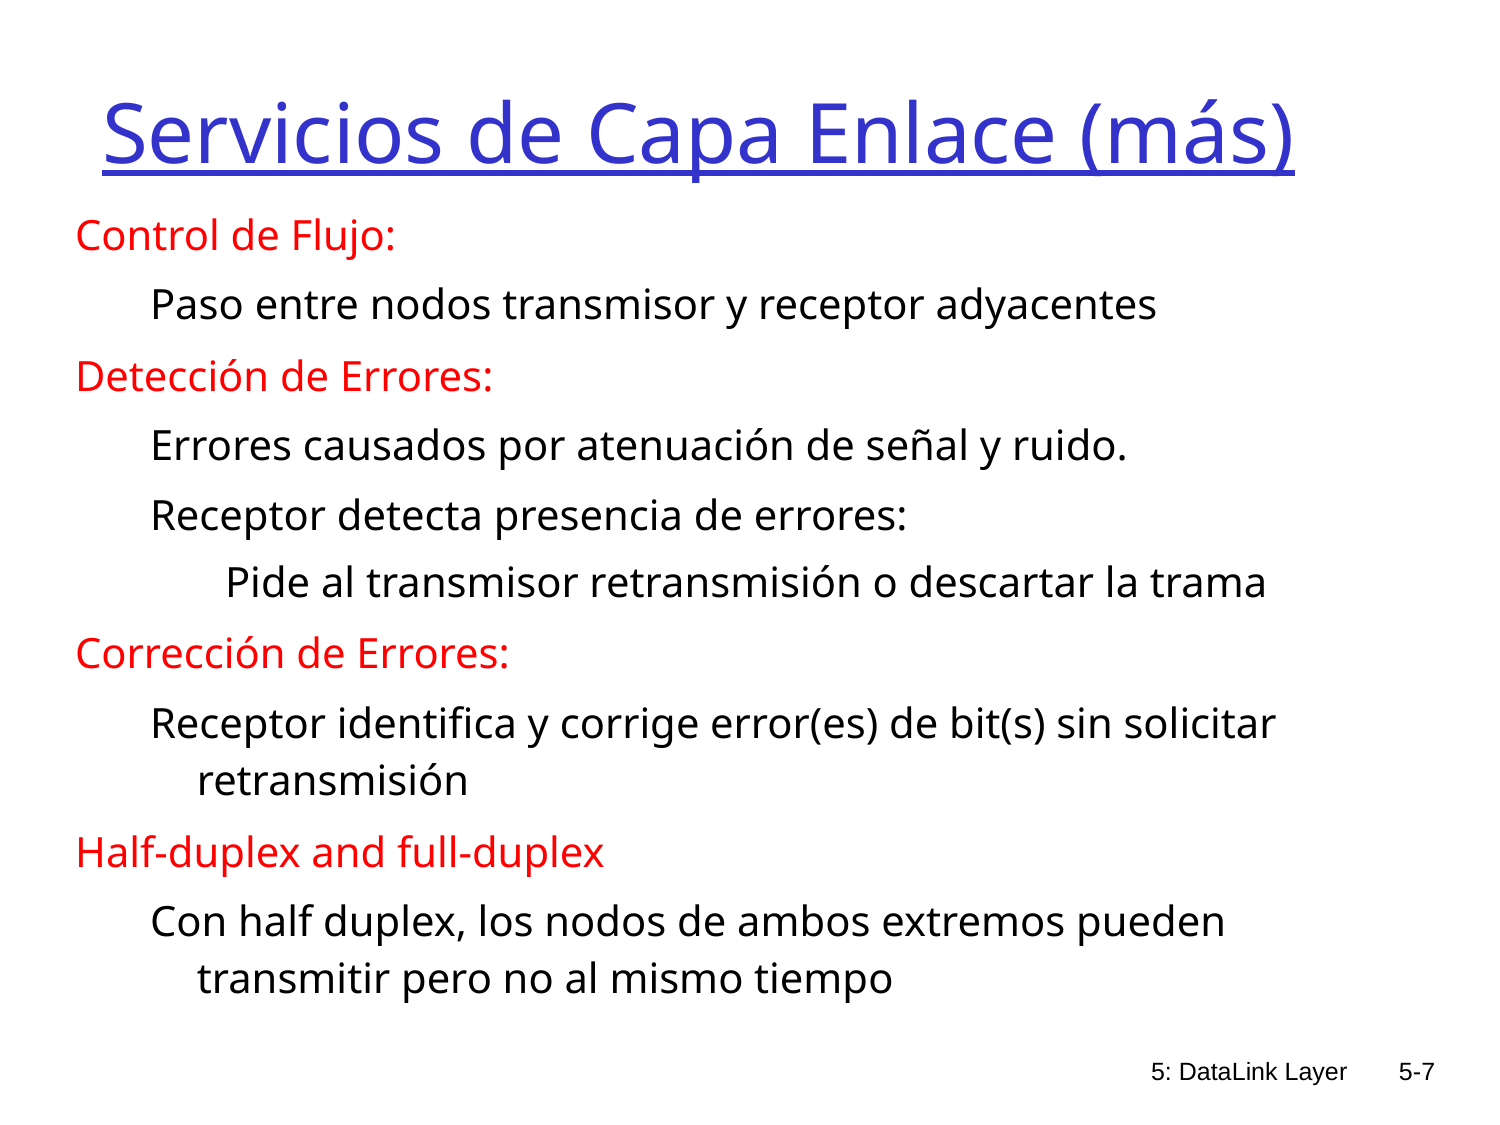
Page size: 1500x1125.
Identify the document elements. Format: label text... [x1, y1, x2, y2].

list Control de Flujo: Paso entre nodos transmisor y receptor adyacentes Detección de Errores: Errores causados por atenuación de señal y ruido. Receptor detecta presencia de errores: Pide al transmisor retransmisión o descartar la trama Corrección de Errores: Receptor identifica y corrige error(es) de bit(s) sin solicitar retransmisión Half-duplex and full-duplex Con half duplex, los nodos de ambos extremos pueden transmitir pero no al mismo tiempo [75, 205, 1351, 1021]
title Servicios de Capa Enlace (más) [87, 15, 1363, 247]
